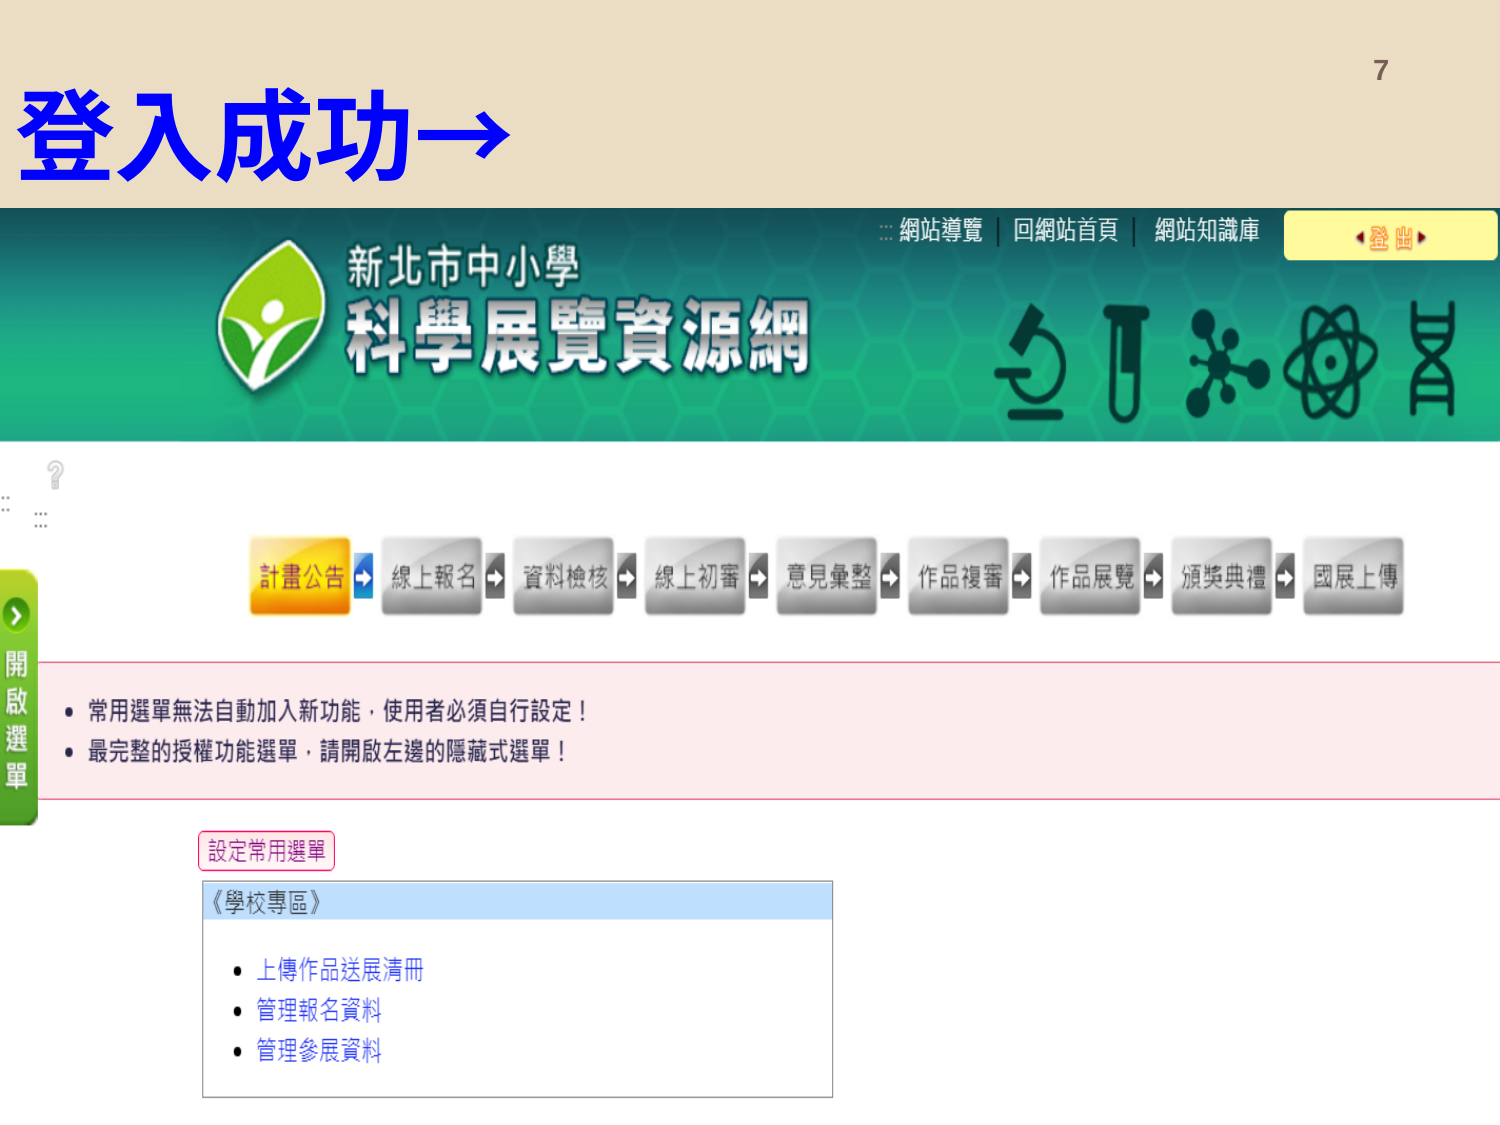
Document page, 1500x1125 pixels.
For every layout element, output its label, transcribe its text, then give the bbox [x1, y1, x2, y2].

text_box 7 [1312, 37, 1450, 100]
text_box 登入成功→ [0, 66, 750, 246]
picture [0, 208, 1500, 1125]
text_box [12, 995, 351, 1108]
